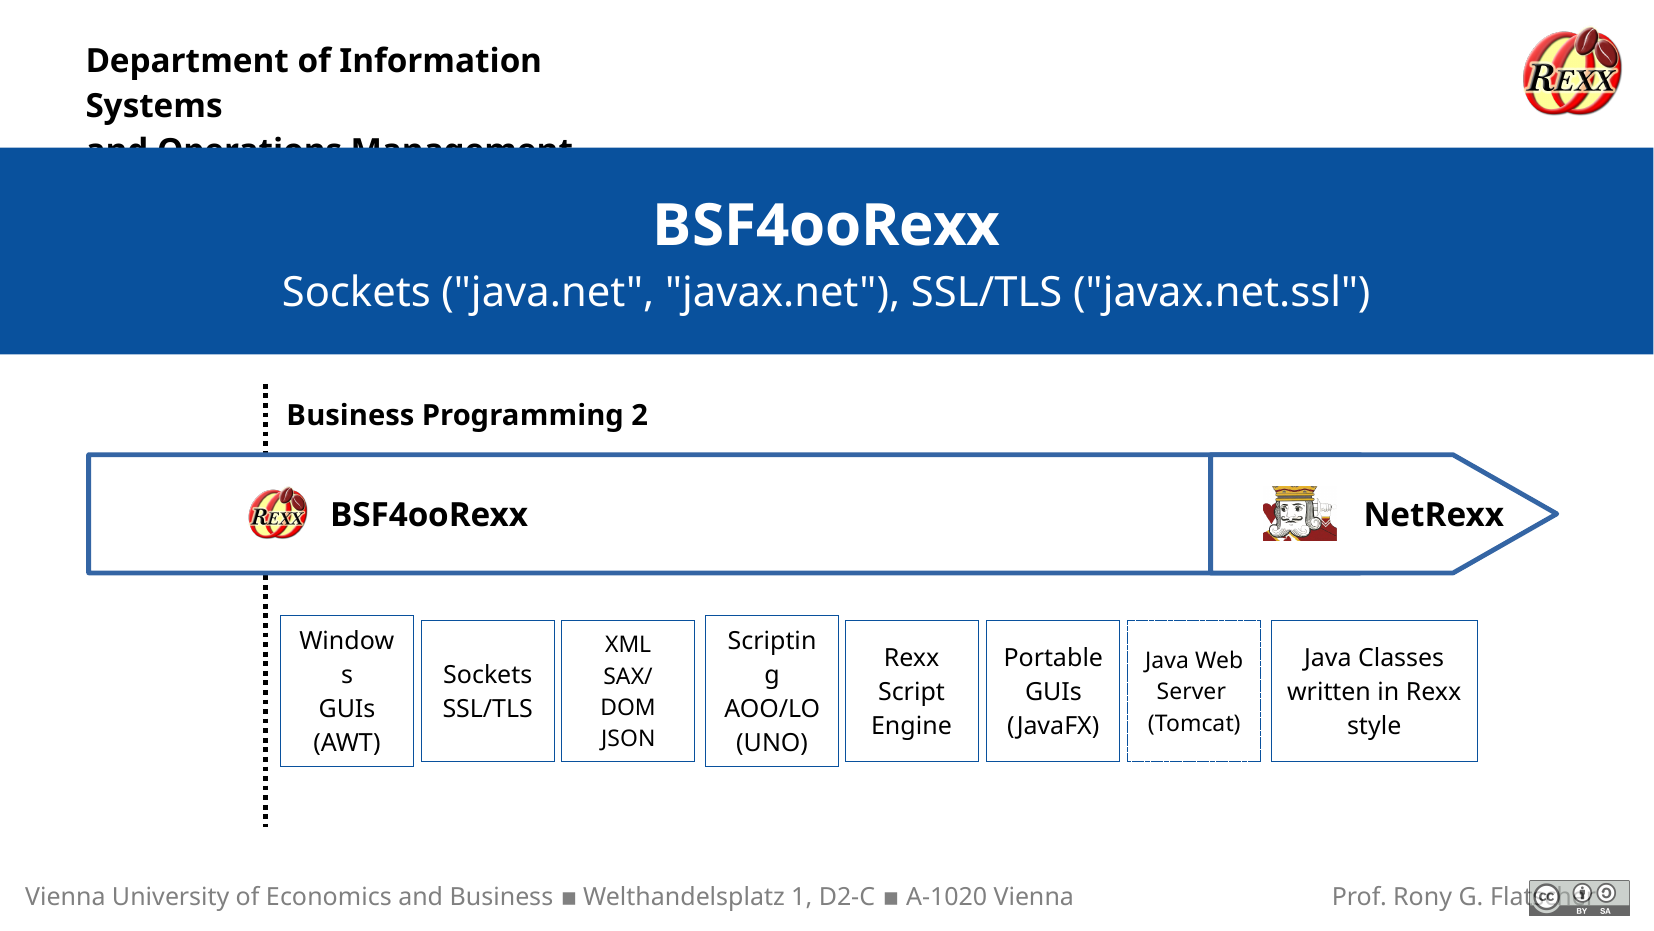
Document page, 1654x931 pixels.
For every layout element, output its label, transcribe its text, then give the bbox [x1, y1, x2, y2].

text_box Windows GUIs (AWT) [280, 620, 414, 762]
picture [248, 484, 308, 544]
text_box Java Classes written in Rexx style [1271, 620, 1478, 762]
text_box NetRexx [1210, 454, 1557, 573]
text_box BSF4ooRexx [88, 454, 1210, 573]
text_box Sockets SSL/TLS [421, 620, 555, 762]
text_box Business Programming 2 [271, 386, 715, 440]
text_box XML SAX/DOM JSON [561, 620, 695, 762]
text_box Portable GUIs (JavaFX) [986, 620, 1120, 762]
text_box Scripting AOO/LO (UNO) [705, 620, 839, 762]
title BSF4ooRexx Sockets ("java.net", "javax.net"), SSL/TLS ("javax.net.ssl") [0, 147, 1654, 355]
text_box Java Web Server (Tomcat) [1127, 620, 1261, 762]
picture [1522, 22, 1623, 124]
picture [1263, 486, 1337, 541]
text_box Rexx Script Engine [845, 620, 979, 762]
